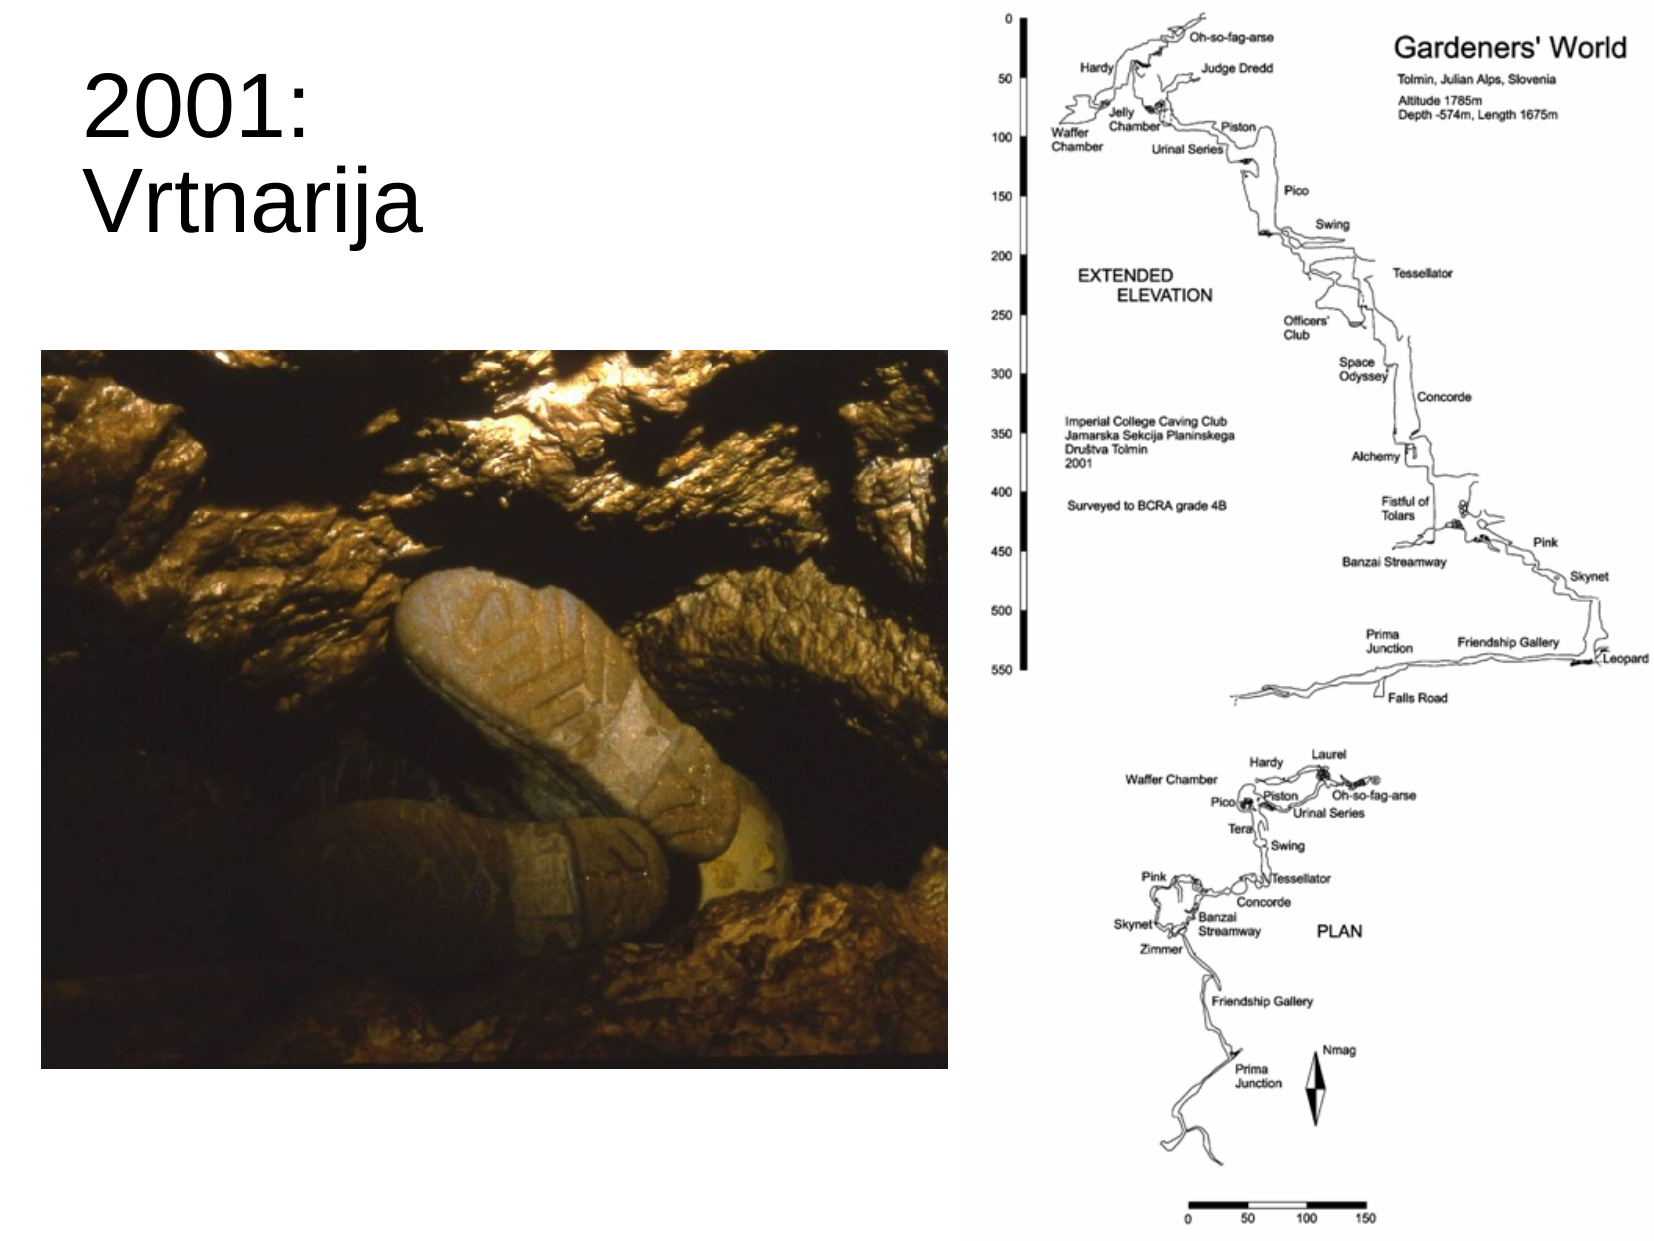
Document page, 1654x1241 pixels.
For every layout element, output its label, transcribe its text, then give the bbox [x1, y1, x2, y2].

picture [962, 0, 1654, 1241]
title 2001: Vrtnarija [82, 50, 962, 256]
picture [41, 350, 948, 1069]
